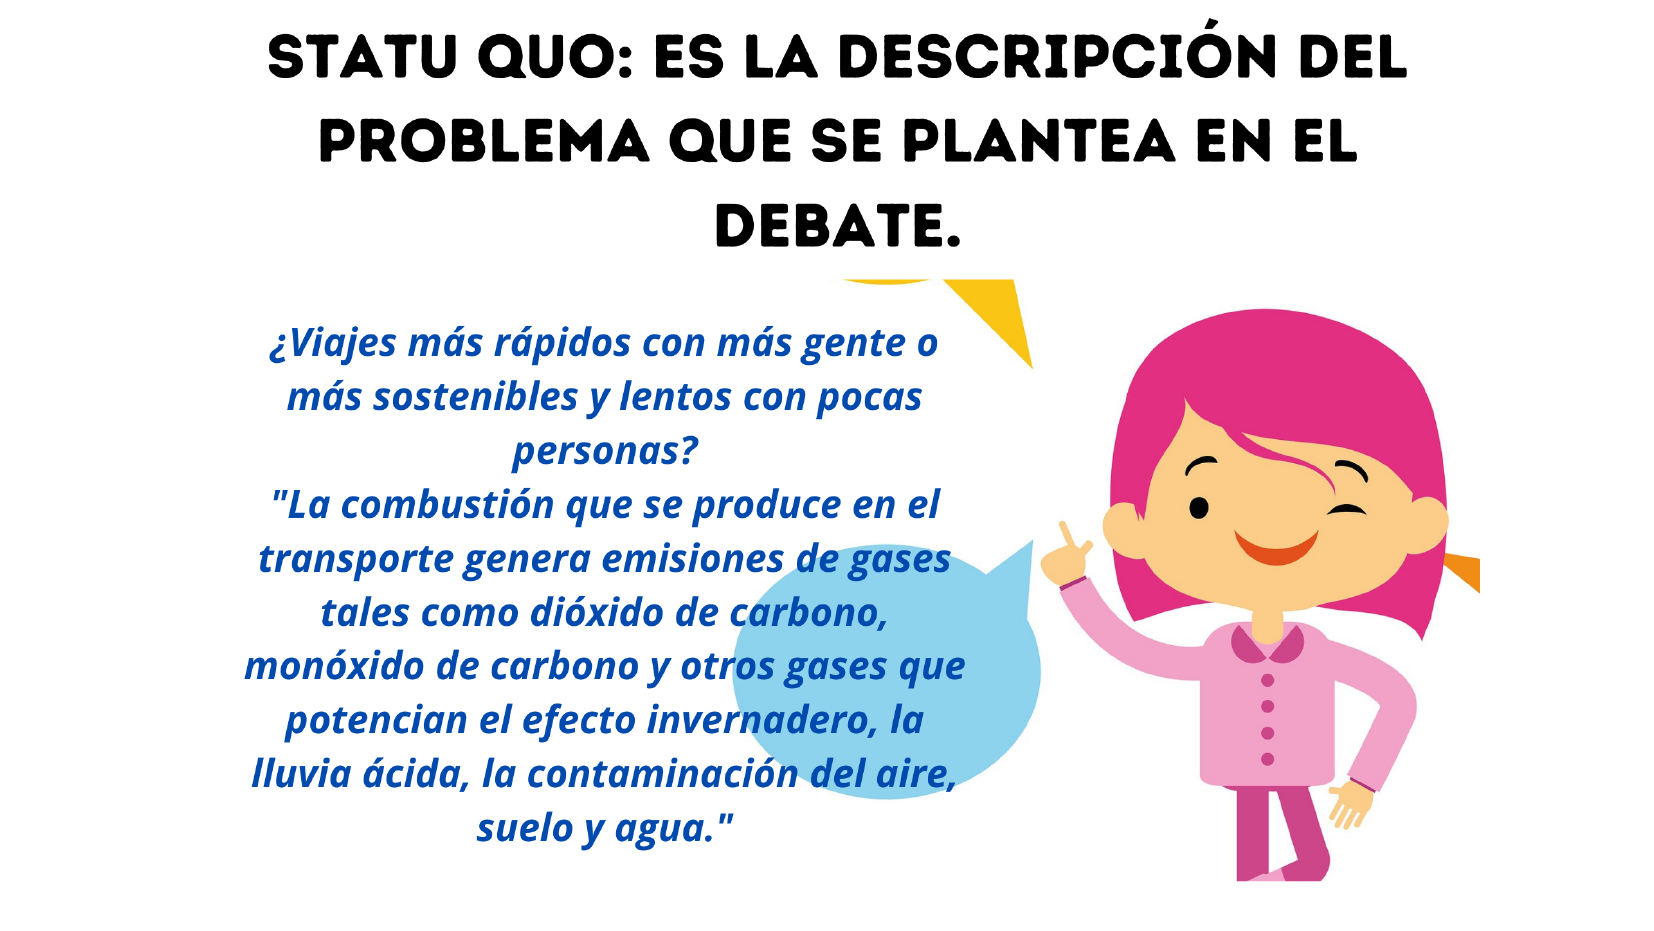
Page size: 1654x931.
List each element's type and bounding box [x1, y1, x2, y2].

picture [194, 5, 1480, 931]
